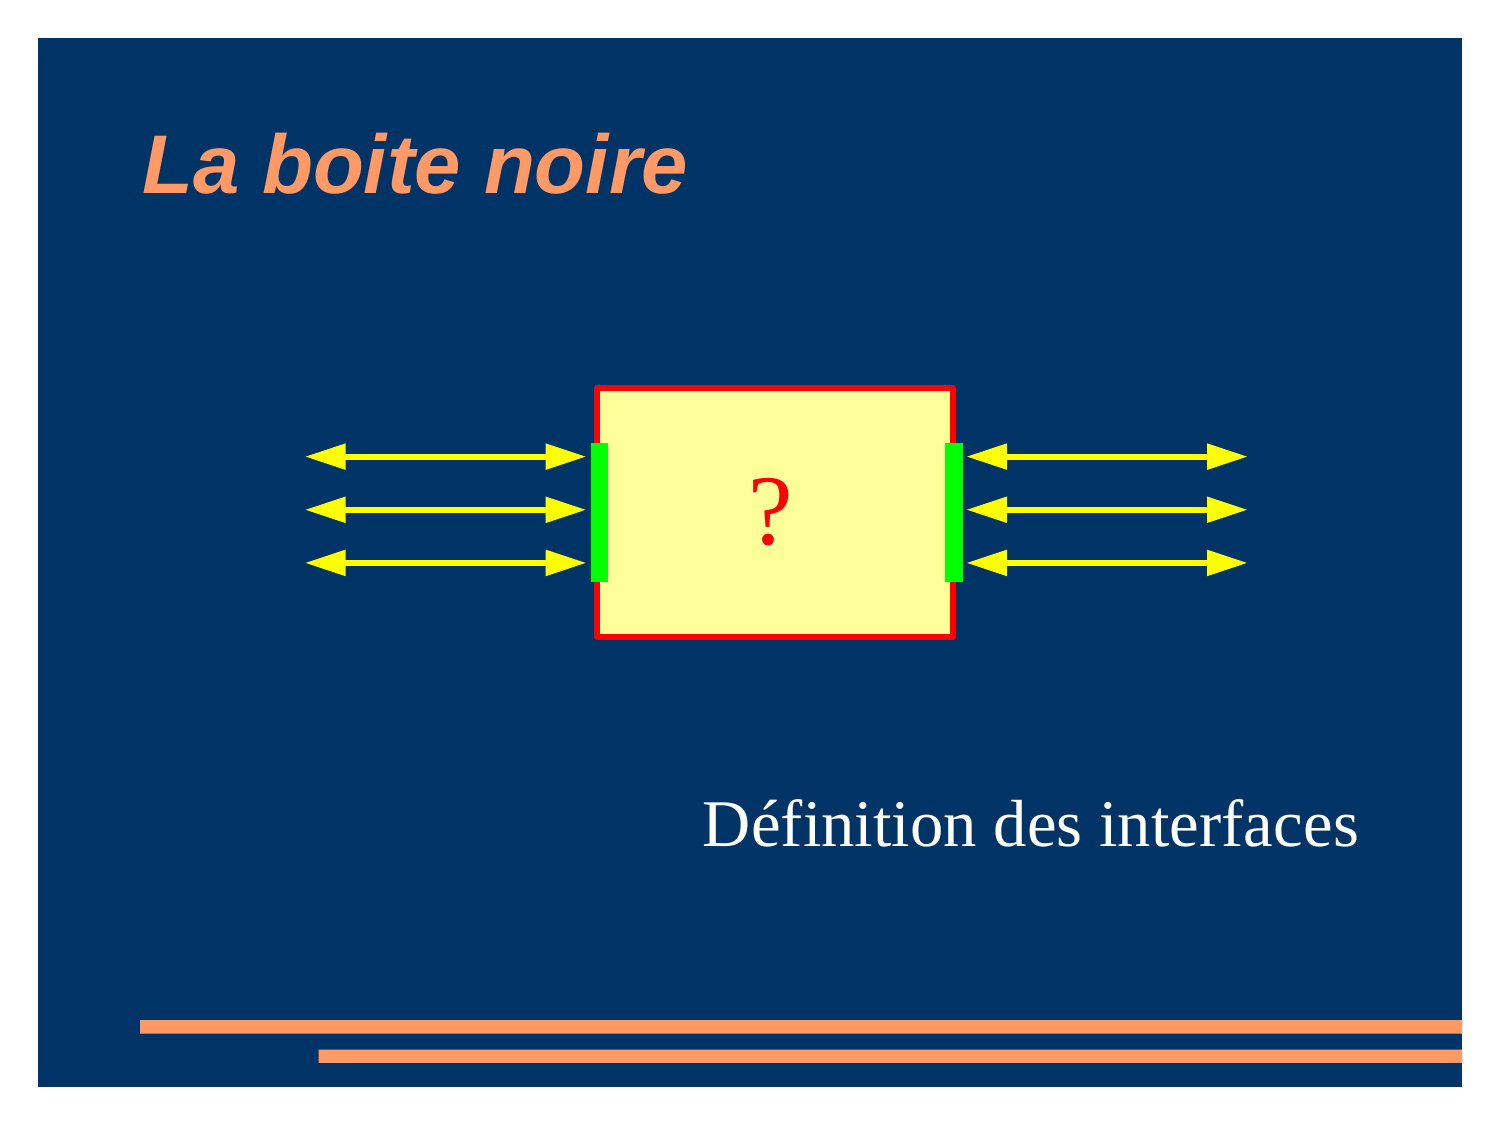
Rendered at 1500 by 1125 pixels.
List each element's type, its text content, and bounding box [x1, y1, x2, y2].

text_box ? [748, 455, 855, 577]
text_box [597, 387, 954, 638]
title La boite noire [142, 76, 1359, 253]
text_box Définition des interfaces [215, 787, 1361, 869]
